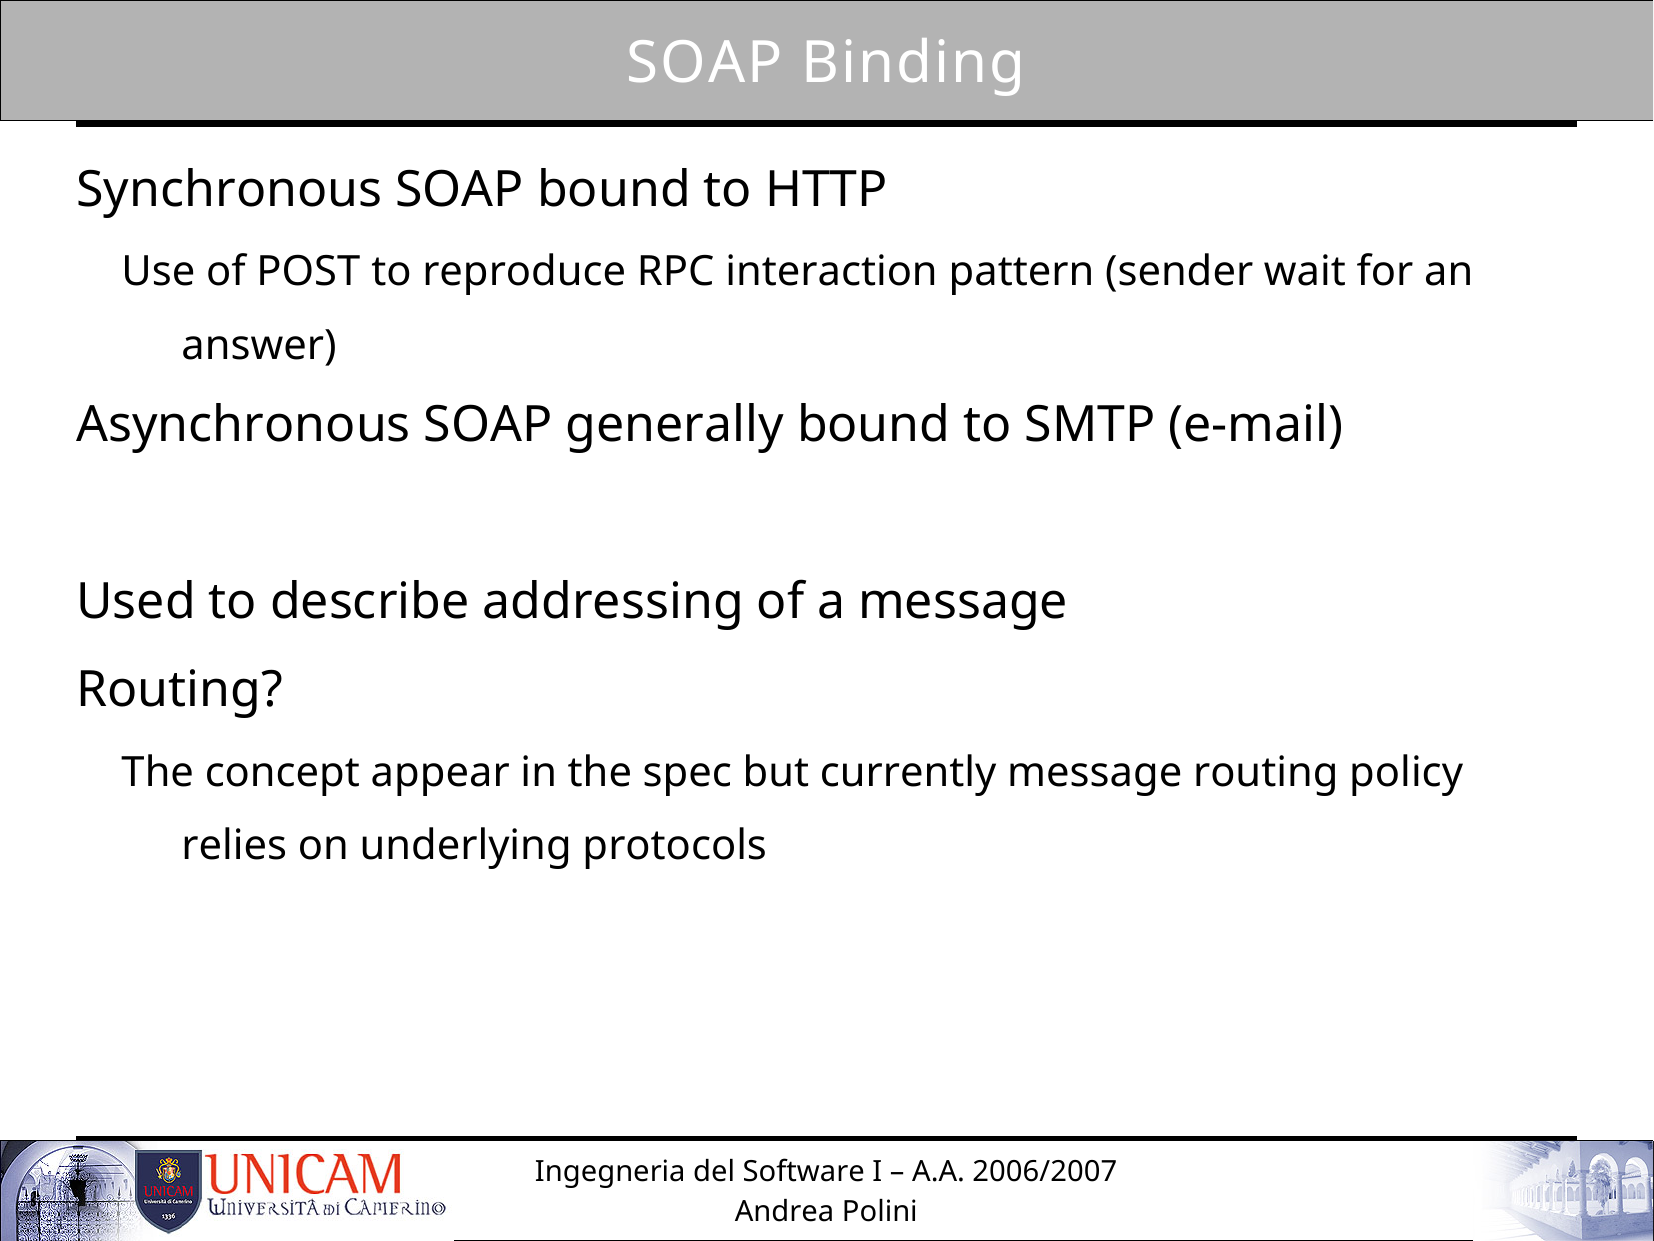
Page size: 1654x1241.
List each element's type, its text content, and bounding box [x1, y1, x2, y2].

picture [1473, 1141, 1654, 1241]
title SOAP Binding [0, 0, 1653, 121]
list Synchronous SOAP bound to HTTP Use of POST to reproduce RPC interaction pattern (sender wait for an answer) Asynchronous SOAP generally bound to SMTP (e-mail) Used to describe addressing of a message Routing? The concept appear in the spec but currently message routing policy relies on underlying protocols [76, 152, 1577, 889]
picture [0, 1141, 454, 1241]
